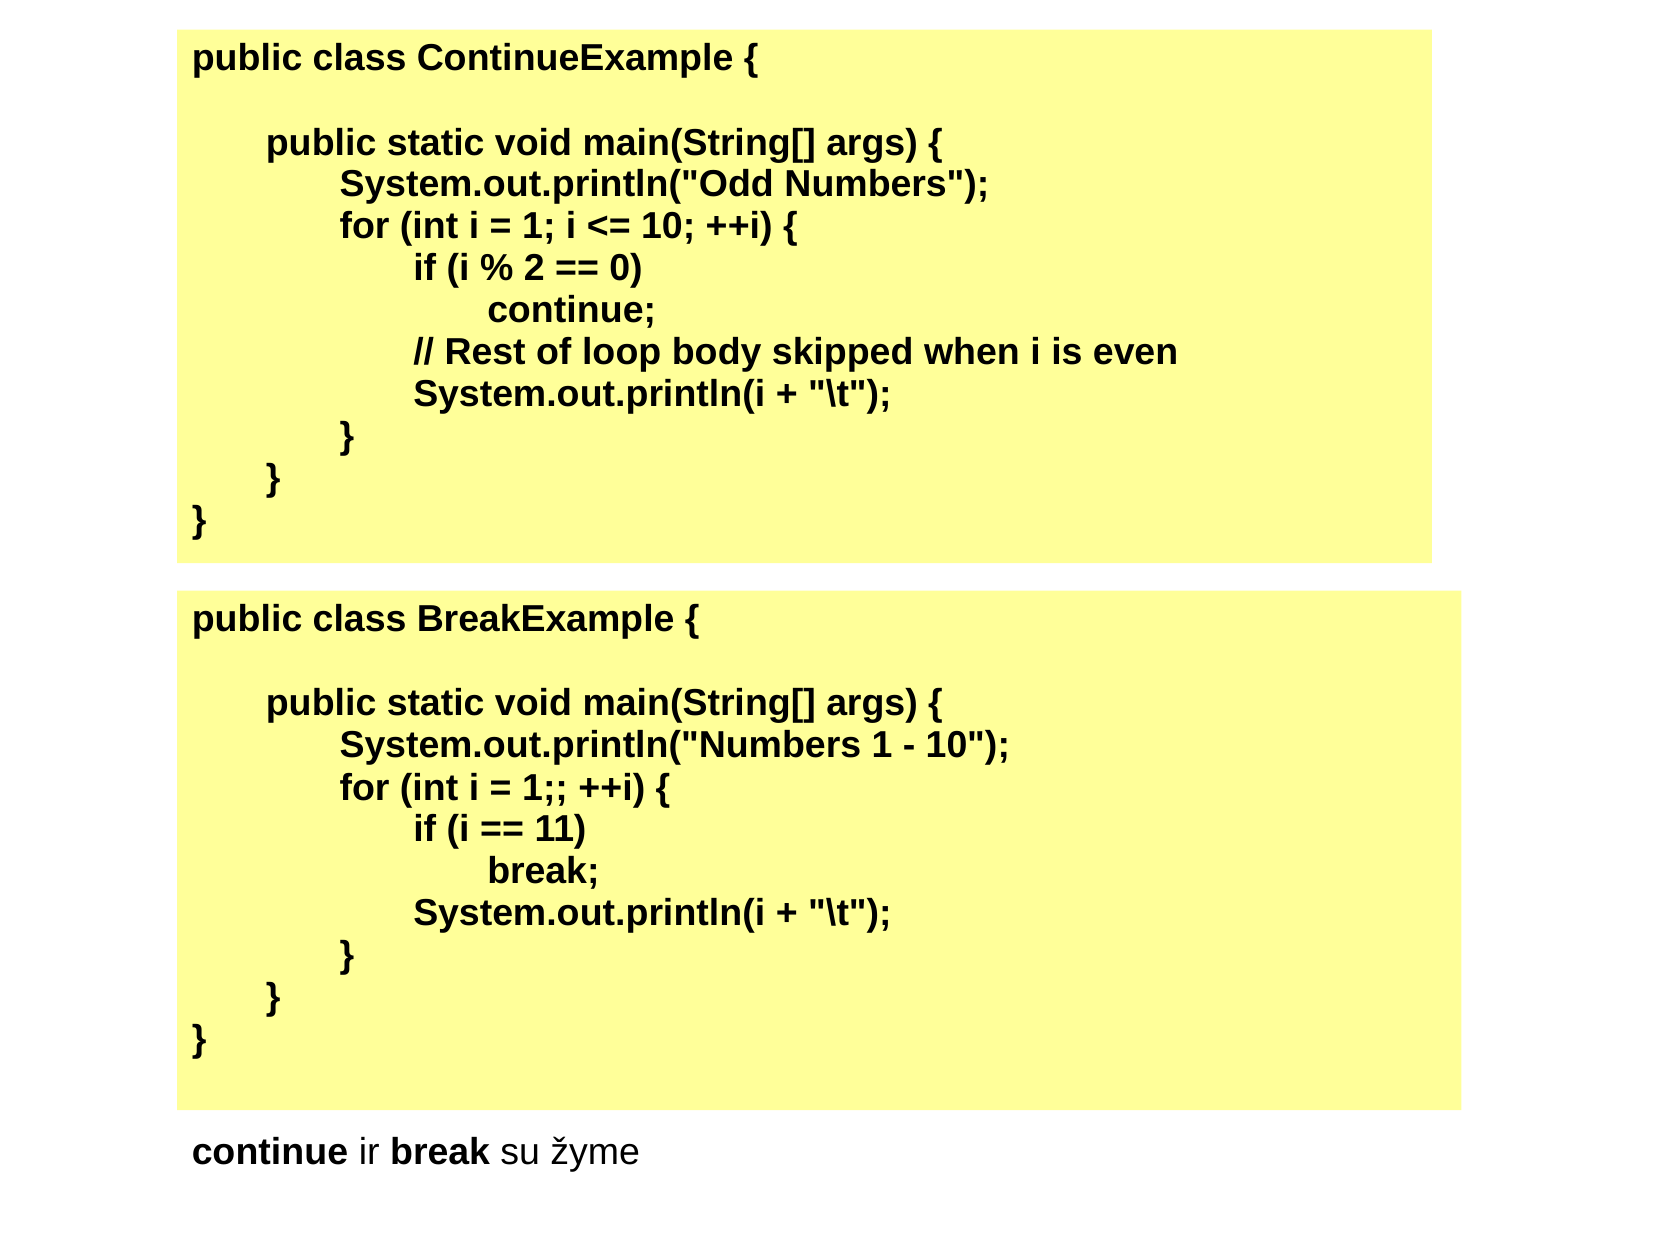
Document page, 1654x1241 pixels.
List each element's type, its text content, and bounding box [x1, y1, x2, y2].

text_box continue ir break su žyme [177, 1123, 655, 1182]
text_box public class BreakExample { public static void main(String[] args) { System.out.println("Numbers 1 - 10"); for (int i = 1;; ++i) { if (i == 11) break; System.out.println(i + "\t"); } } } [177, 590, 1462, 1111]
text_box public class ContinueExample { public static void main(String[] args) { System.out.println("Odd Numbers"); for (int i = 1; i <= 10; ++i) { if (i % 2 == 0) continue; // Rest of loop body skipped when i is even System.out.println(i + "\t"); } } } [177, 29, 1432, 564]
